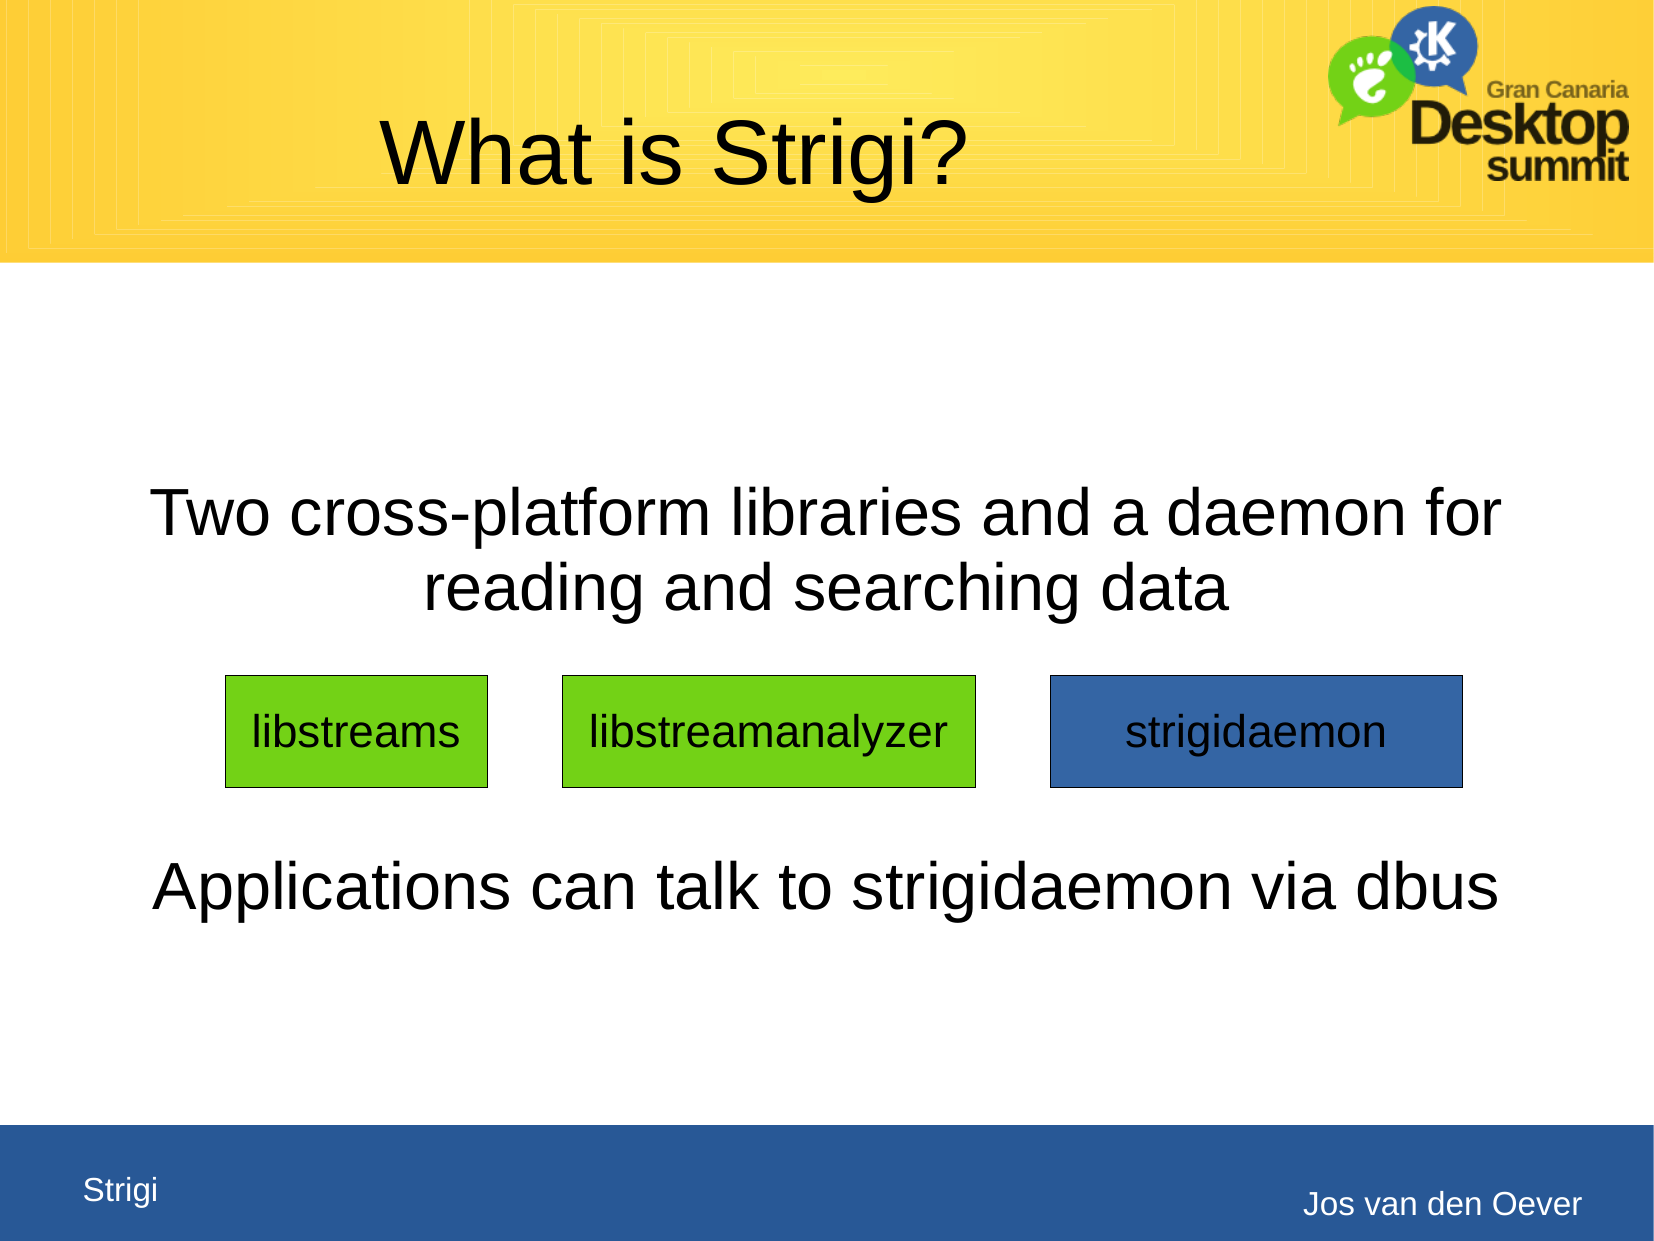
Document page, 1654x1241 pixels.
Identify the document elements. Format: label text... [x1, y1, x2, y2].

text_box strigidaemon [1050, 675, 1463, 788]
picture [1328, 6, 1629, 181]
text_box libstreamanalyzer [562, 675, 976, 788]
title What is Strigi? [37, 56, 1313, 250]
text_box libstreams [225, 675, 488, 788]
subtitle Two cross-platform libraries and a daemon for reading and searching data Applications can talk to strigidaemon via dbus [82, 297, 1571, 1102]
